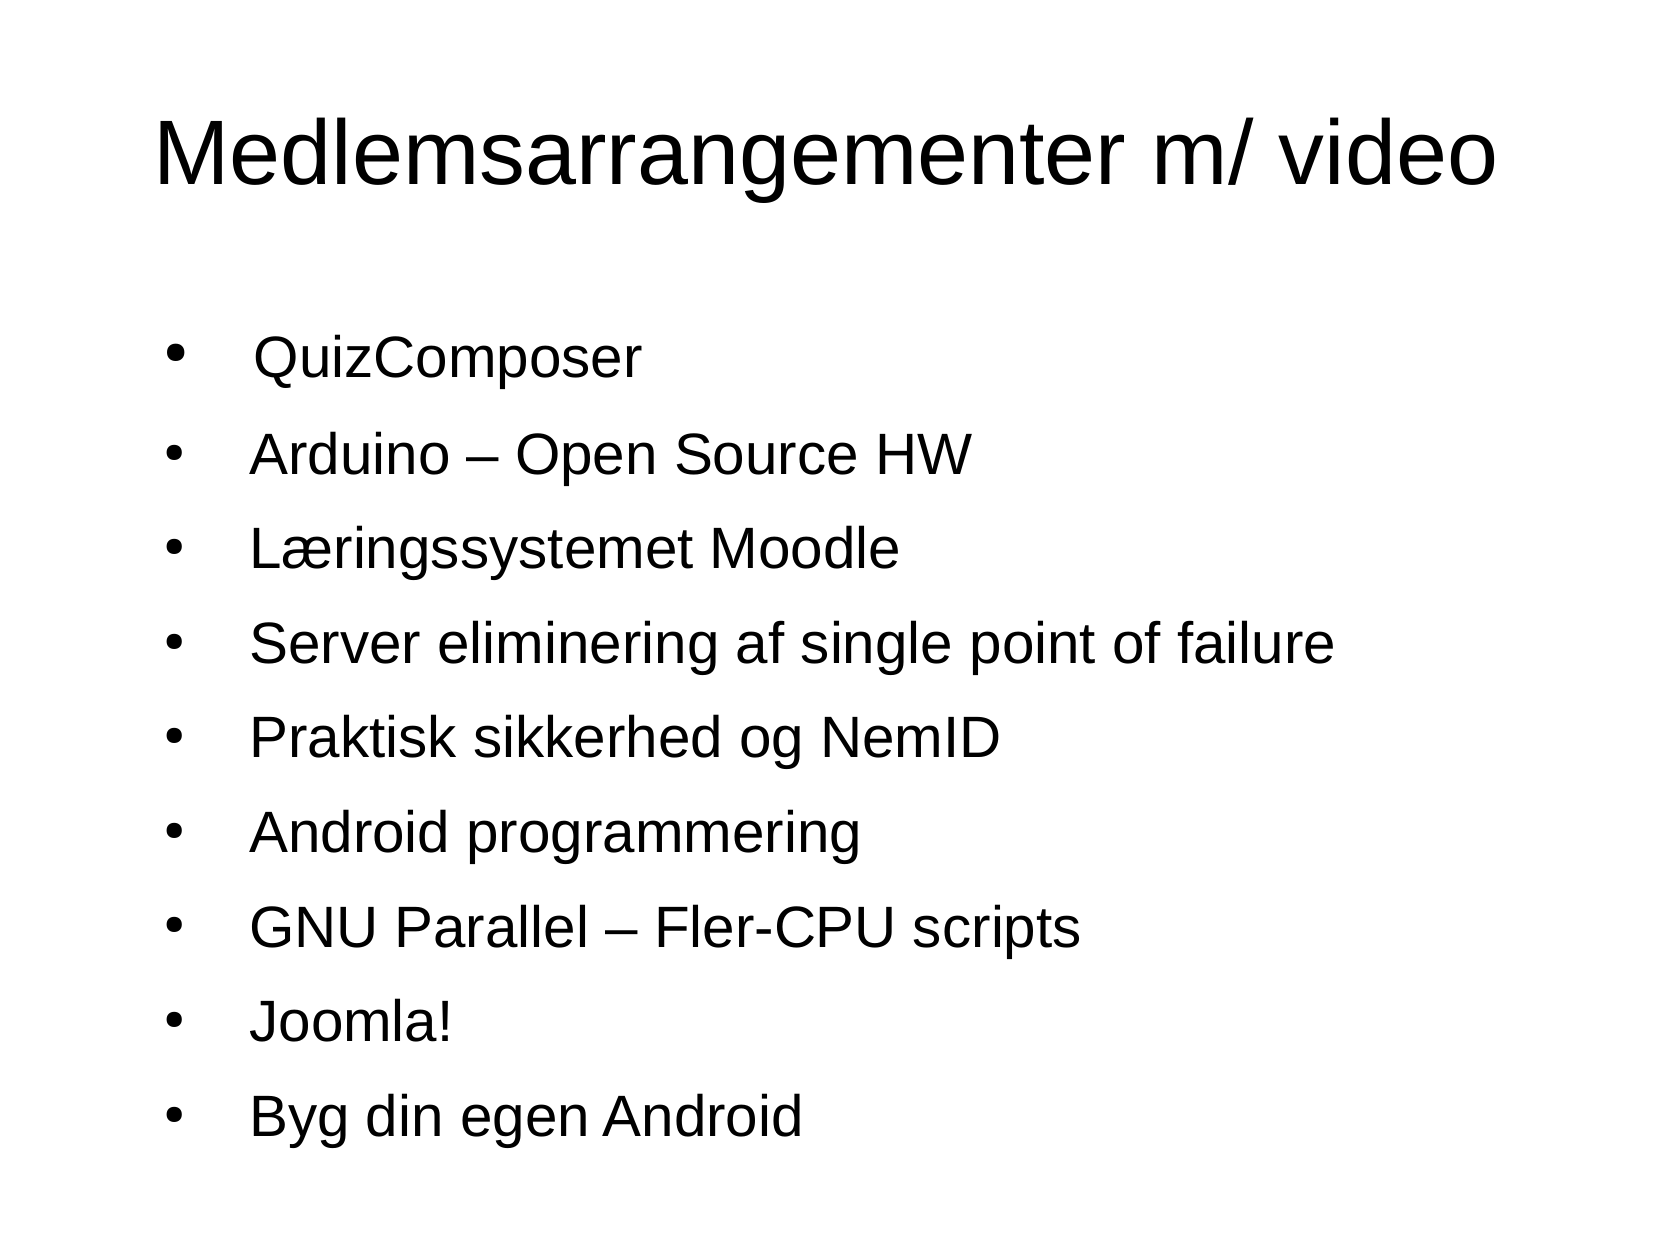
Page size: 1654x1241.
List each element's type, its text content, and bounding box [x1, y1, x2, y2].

list QuizComposer Arduino – Open Source HW Læringssystemet Moodle Server eliminering af single point of failure Praktisk sikkerhed og NemID Android programmering GNU Parallel – Fler-CPU scripts Joomla! Byg din egen Android [146, 317, 1635, 1217]
title Medlemsarrangementer m/ video [82, 56, 1571, 250]
